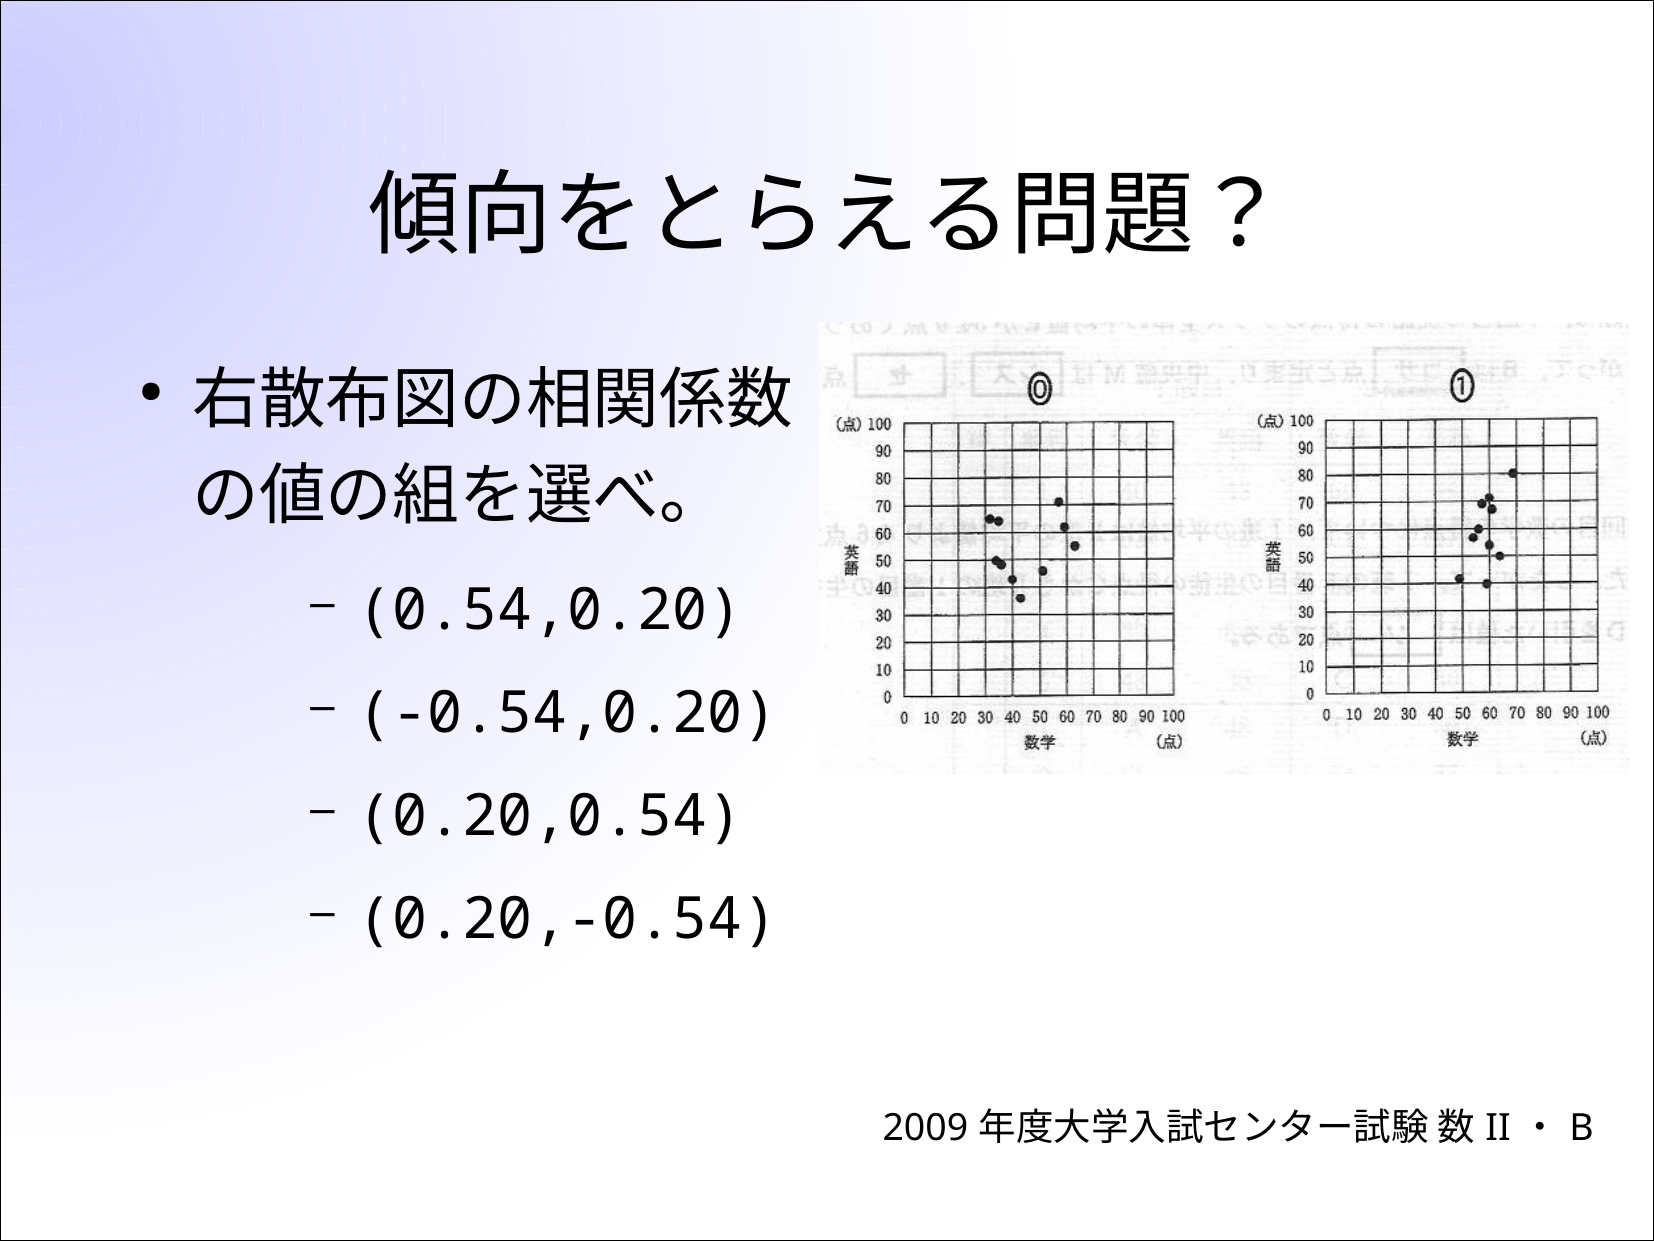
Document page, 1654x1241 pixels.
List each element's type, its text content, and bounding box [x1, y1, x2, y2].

list 右散布図の相関係数の値の組を選べ。 (0.54,0.20) (-0.54,0.20) (0.20,0.54) (0.20,-0.54) [121, 344, 811, 1127]
title 傾向をとらえる問題？ [121, 102, 1534, 311]
text_box 2009年度大学入試センター試験 数II・B [867, 1089, 1571, 1145]
picture [819, 322, 1629, 774]
